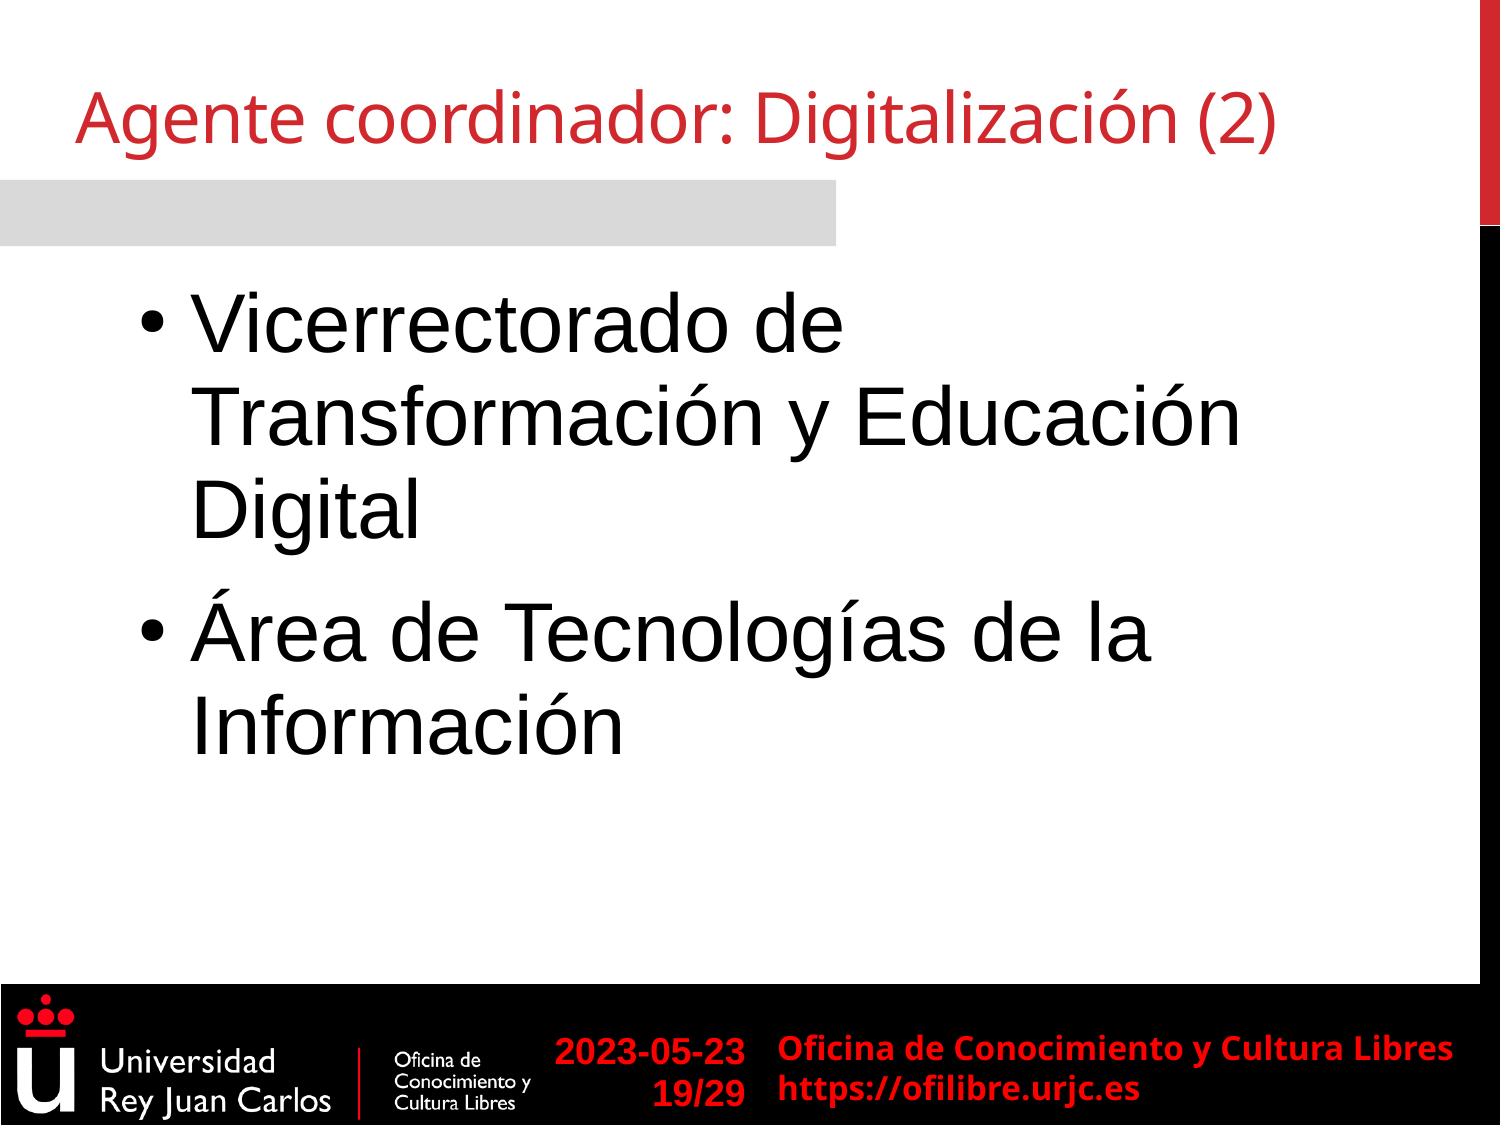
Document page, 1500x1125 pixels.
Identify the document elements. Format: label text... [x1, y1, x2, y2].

picture [17, 994, 531, 1120]
list Vicerrectorado de Transformación y Educación Digital Área de Tecnologías de la Información [105, 270, 1351, 961]
text_box Agente coordinador: Digitalización (2) [0, 0, 1456, 172]
